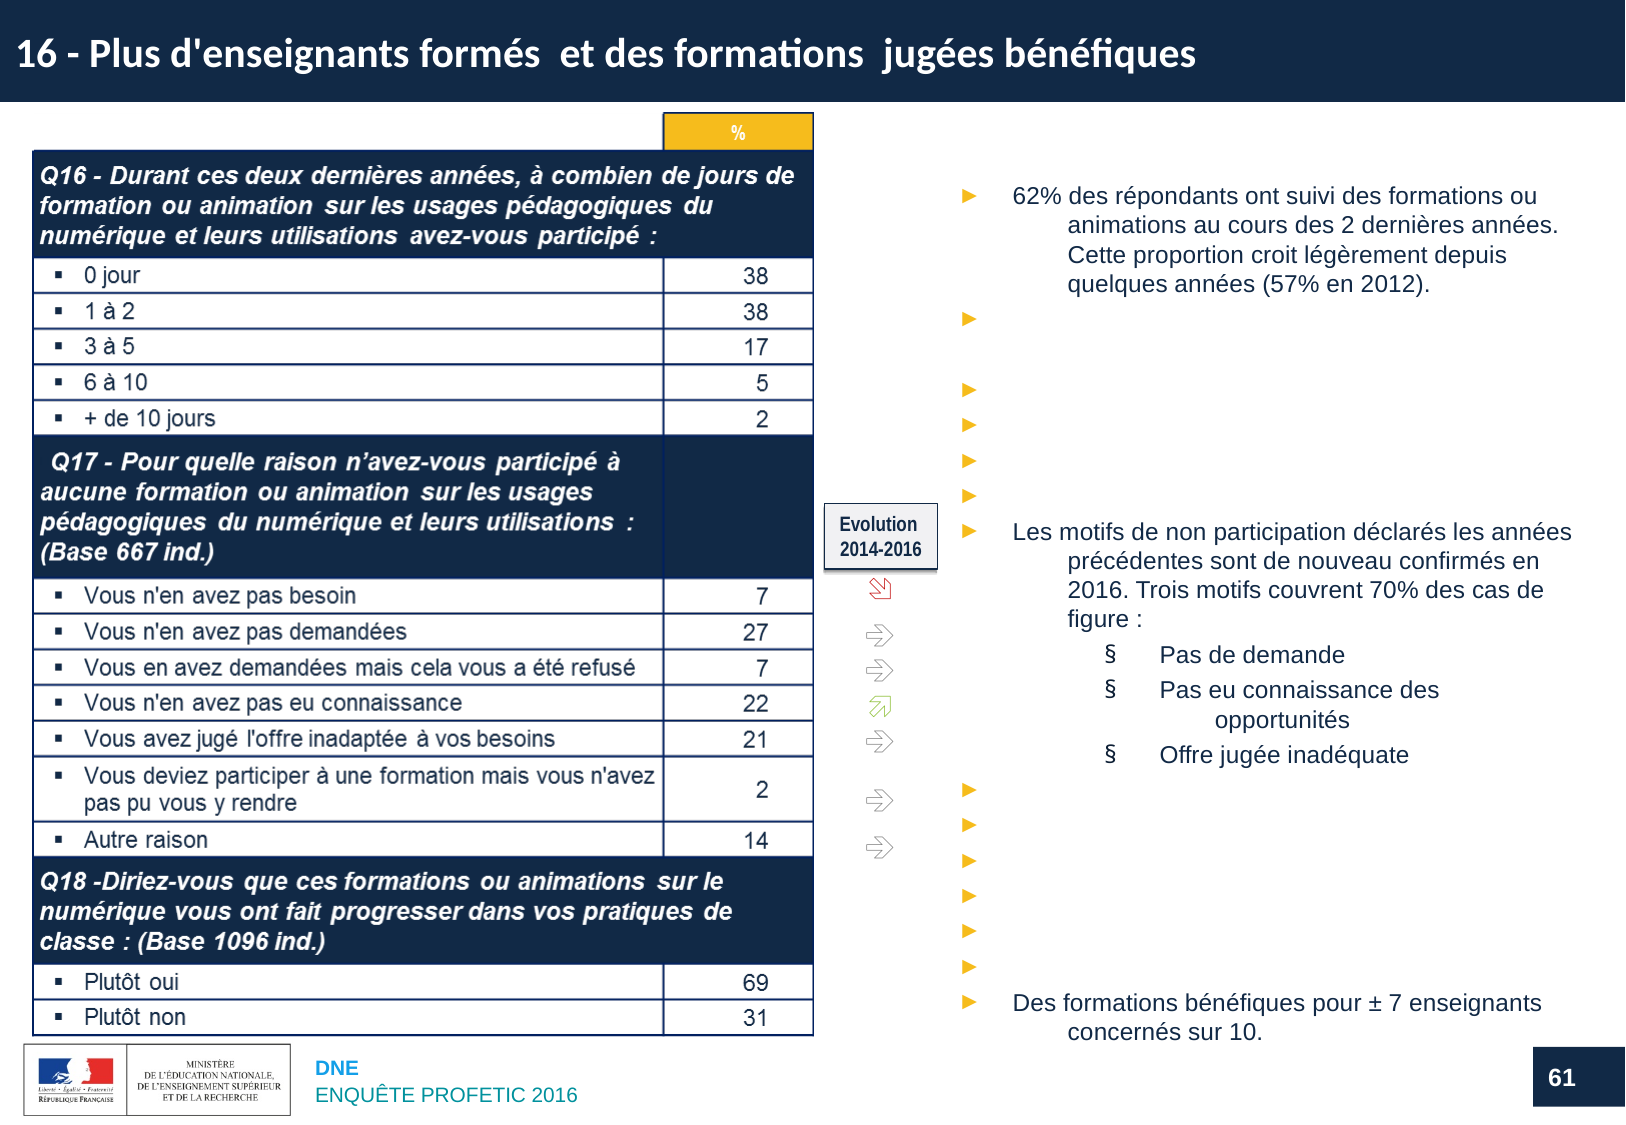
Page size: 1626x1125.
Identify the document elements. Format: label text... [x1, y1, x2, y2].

picture [32, 112, 814, 1046]
title 16 - Plus d'enseignants formés et des formations jugées bénéfiques [0, 0, 1625, 102]
text_box  [852, 696, 910, 716]
list 62% des répondants ont suivi des formations ou animations au cours des 2 dernières années. Cette proportion croit légèrement depuis quelques années (57% en 2012). Les motifs de non participation déclarés les années précédentes sont de nouveau confirmés en 2016. Trois motifs couvrent 70% des cas de figure : Pas de demande Pas eu connaissance des opportunités Offre jugée inadéquate Des formations bénéfiques pour ± 7 enseignants concernés sur 10. [942, 172, 1593, 1059]
text_box 61 [1533, 1046, 1625, 1107]
text_box  [849, 826, 913, 873]
text_box  [849, 716, 913, 767]
text_box  [849, 645, 913, 696]
text_box  [849, 775, 913, 826]
text_box Evolution 2014-2016 [824, 503, 938, 570]
text_box  [852, 562, 910, 613]
text_box  [849, 609, 913, 645]
